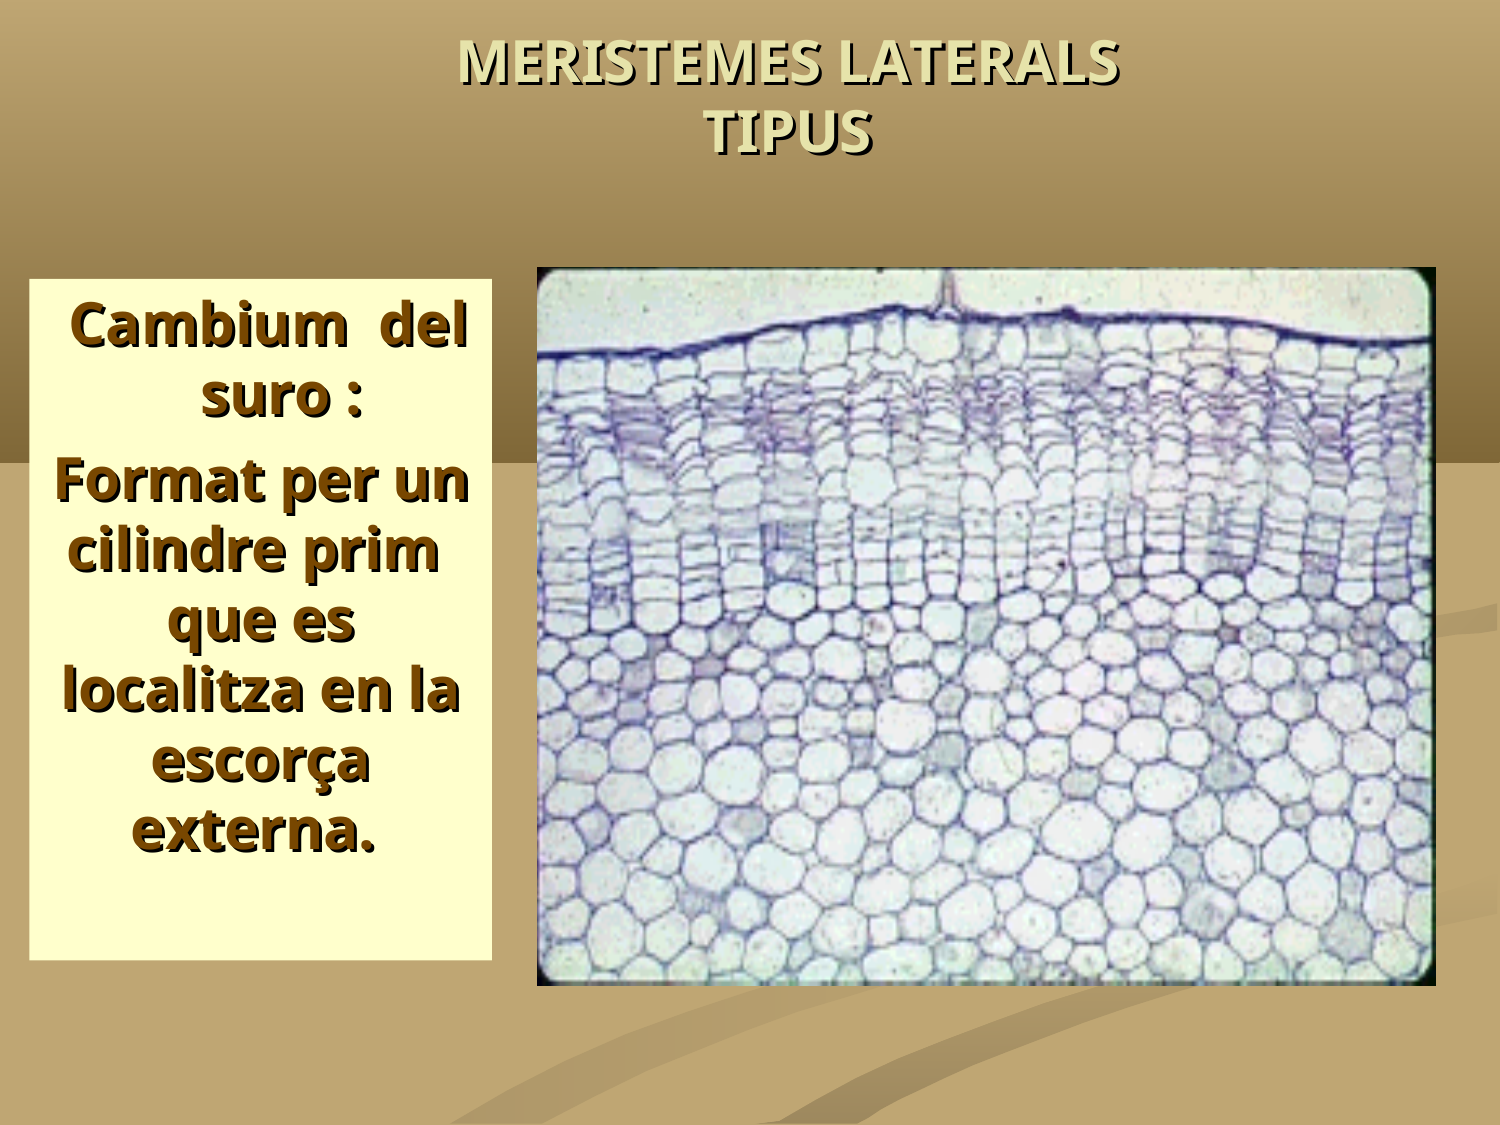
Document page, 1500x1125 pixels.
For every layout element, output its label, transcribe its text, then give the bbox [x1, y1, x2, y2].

text_box [537, 267, 1436, 986]
list Cambium del suro : Format per un cilindre prim que es localitza en la escorça externa. [29, 278, 492, 961]
title MERISTEMES LATERALS TIPUS [187, 0, 1388, 188]
